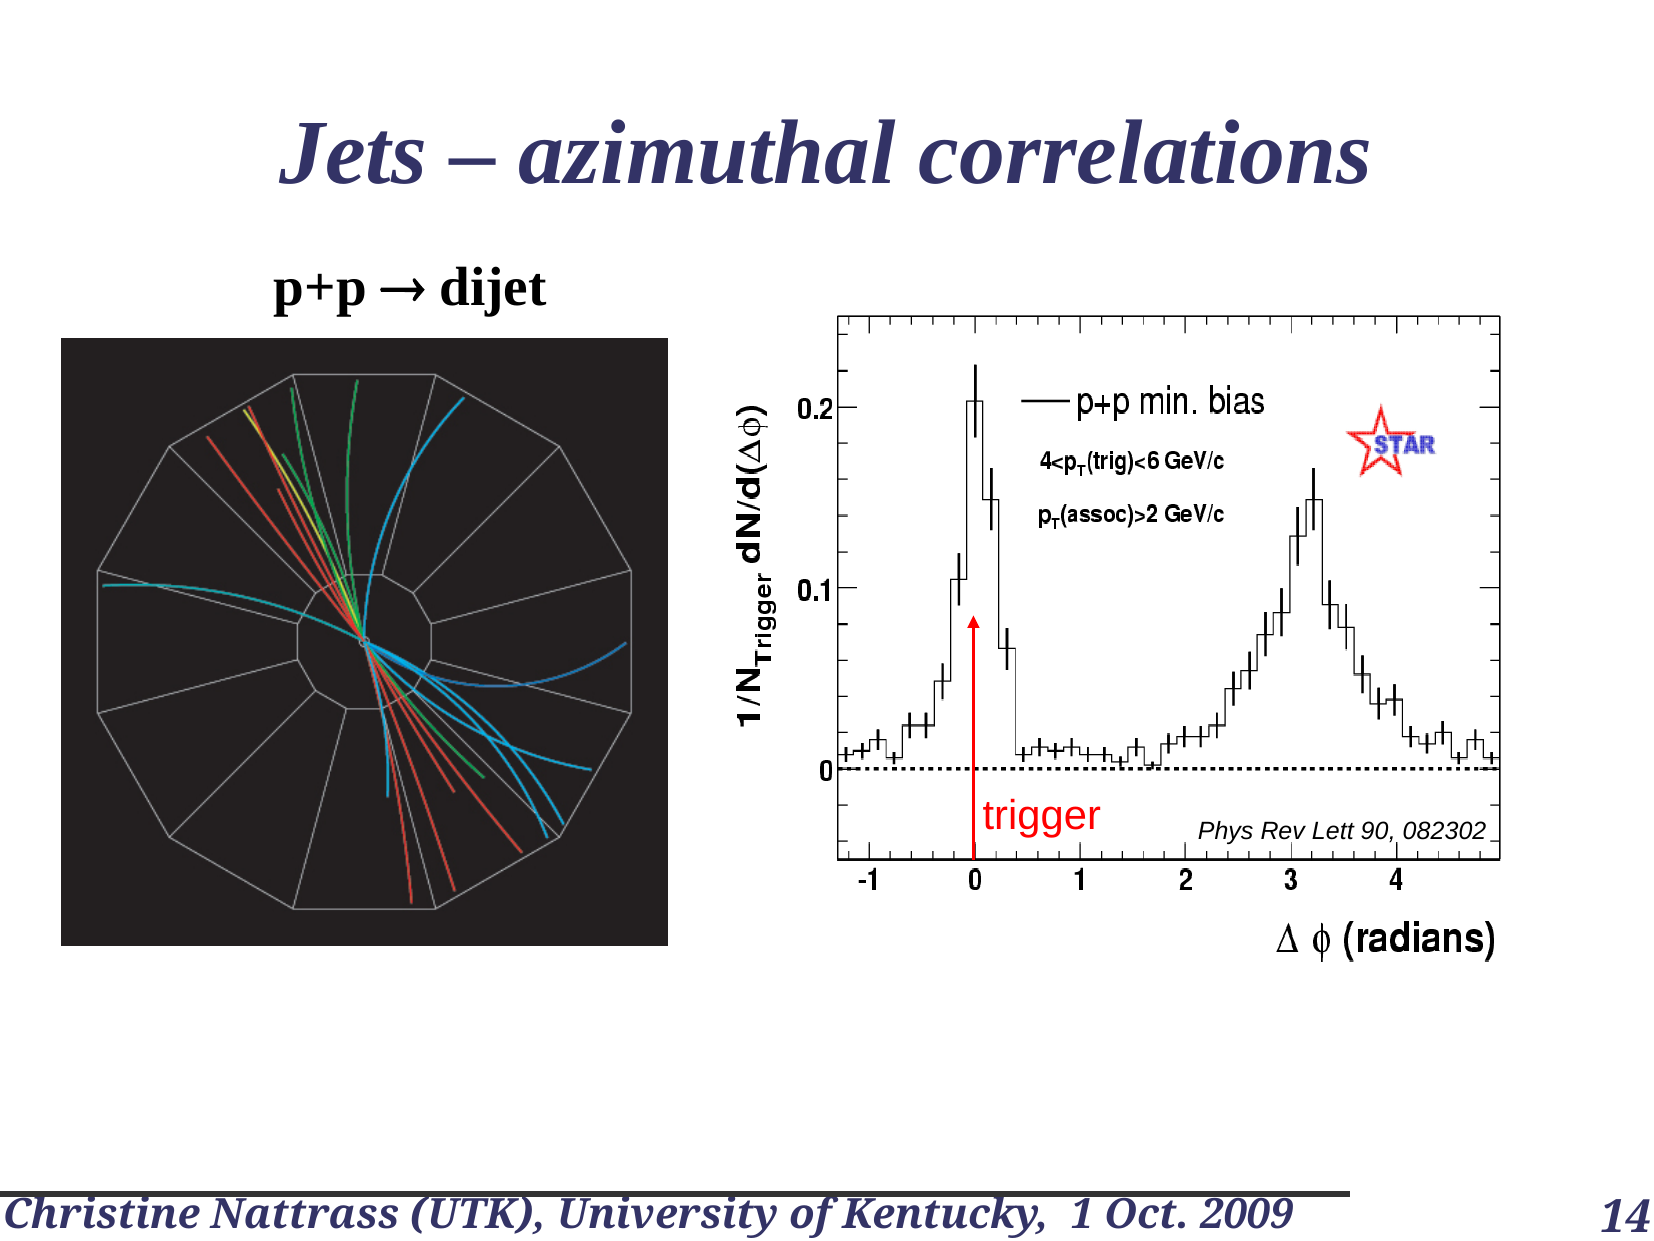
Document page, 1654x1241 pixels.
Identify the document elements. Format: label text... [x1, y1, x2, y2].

text_box p+p  dijet [259, 248, 575, 326]
text_box trigger [968, 784, 1121, 846]
text_box Phys Rev Lett 90, 082302 [1130, 809, 1555, 853]
picture [61, 338, 668, 946]
picture [721, 0, 1622, 962]
title Jets – azimuthal correlations [82, 49, 1571, 257]
